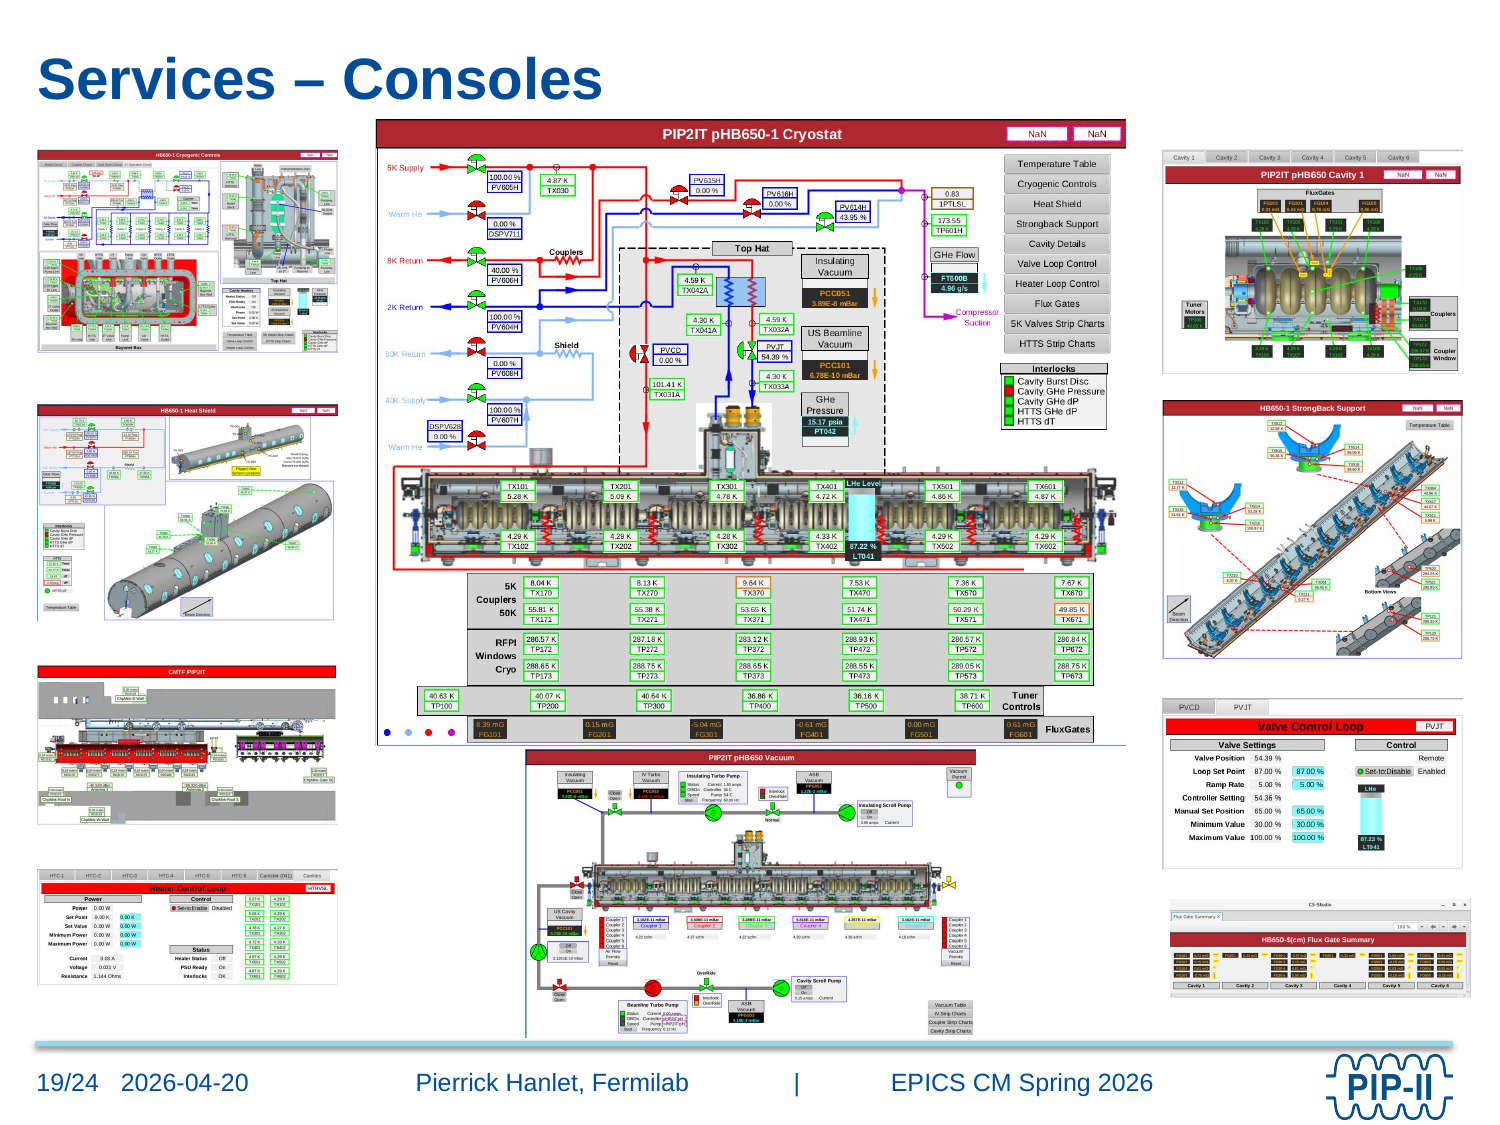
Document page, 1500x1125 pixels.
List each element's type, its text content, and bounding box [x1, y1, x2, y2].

picture [1162, 149, 1463, 374]
picture [1170, 899, 1471, 998]
picture [37, 149, 338, 353]
picture [37, 869, 338, 986]
picture [525, 749, 976, 1039]
slide_number 2026-04-20 [120, 1066, 276, 1107]
slide_number <number>/24 [36, 1066, 105, 1106]
picture [375, 119, 1126, 746]
picture [1326, 1053, 1453, 1120]
title Services – Consoles [37, 41, 1463, 112]
picture [37, 665, 338, 826]
footer Pierrick Hanlet, Fermilab | EPICS CM Spring 2026 [293, 1066, 1279, 1107]
picture [1162, 698, 1463, 871]
picture [1162, 400, 1463, 661]
picture [37, 404, 338, 622]
